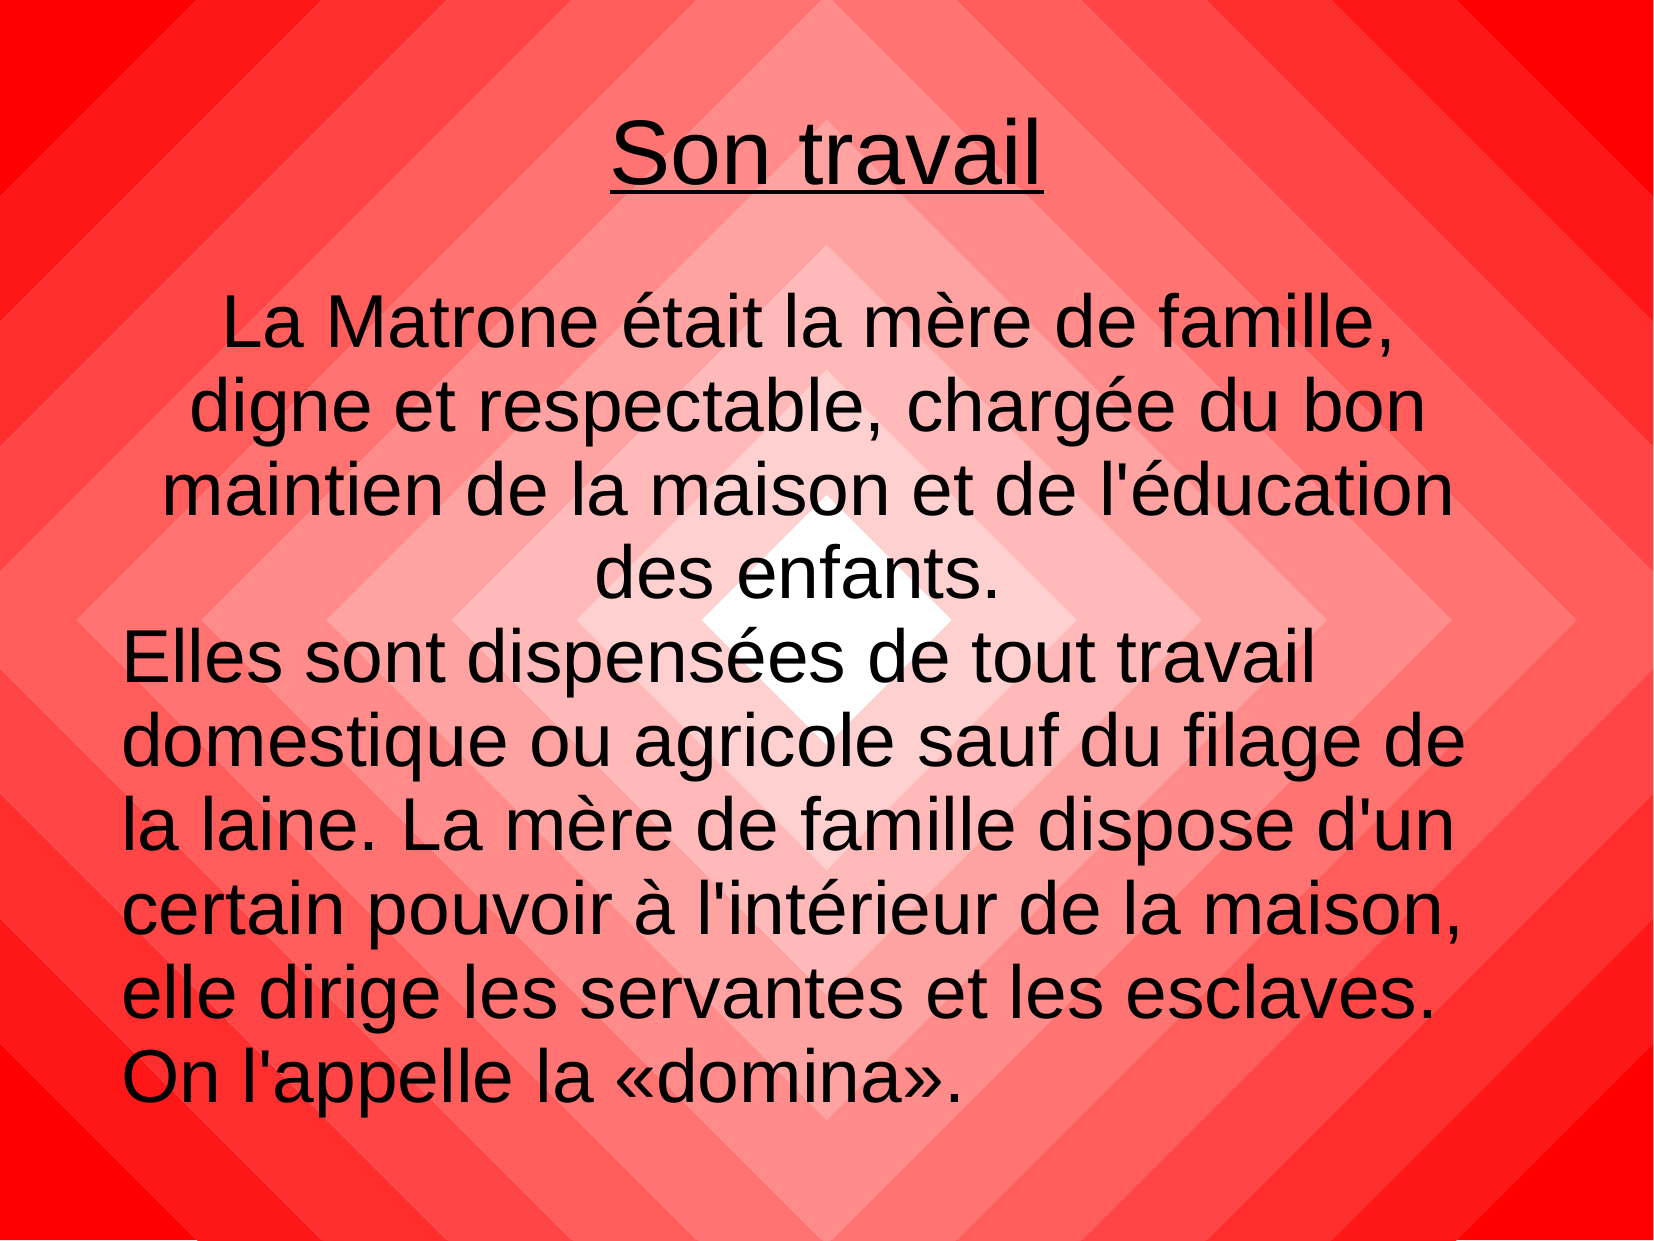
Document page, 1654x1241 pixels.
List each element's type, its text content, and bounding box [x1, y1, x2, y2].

text_box La Matrone était la mère de famille, digne et respectable, chargée du bon maintien de la maison et de l'éducation des enfants. Elles sont dispensées de tout travail domestique ou agricole sauf du filage de la laine. La mère de famille dispose d'un certain pouvoir à l'intérieur de la maison, elle dirige les servantes et les esclaves. On l'appelle la «domina». [106, 271, 1512, 1127]
title Son travail [82, 49, 1571, 257]
